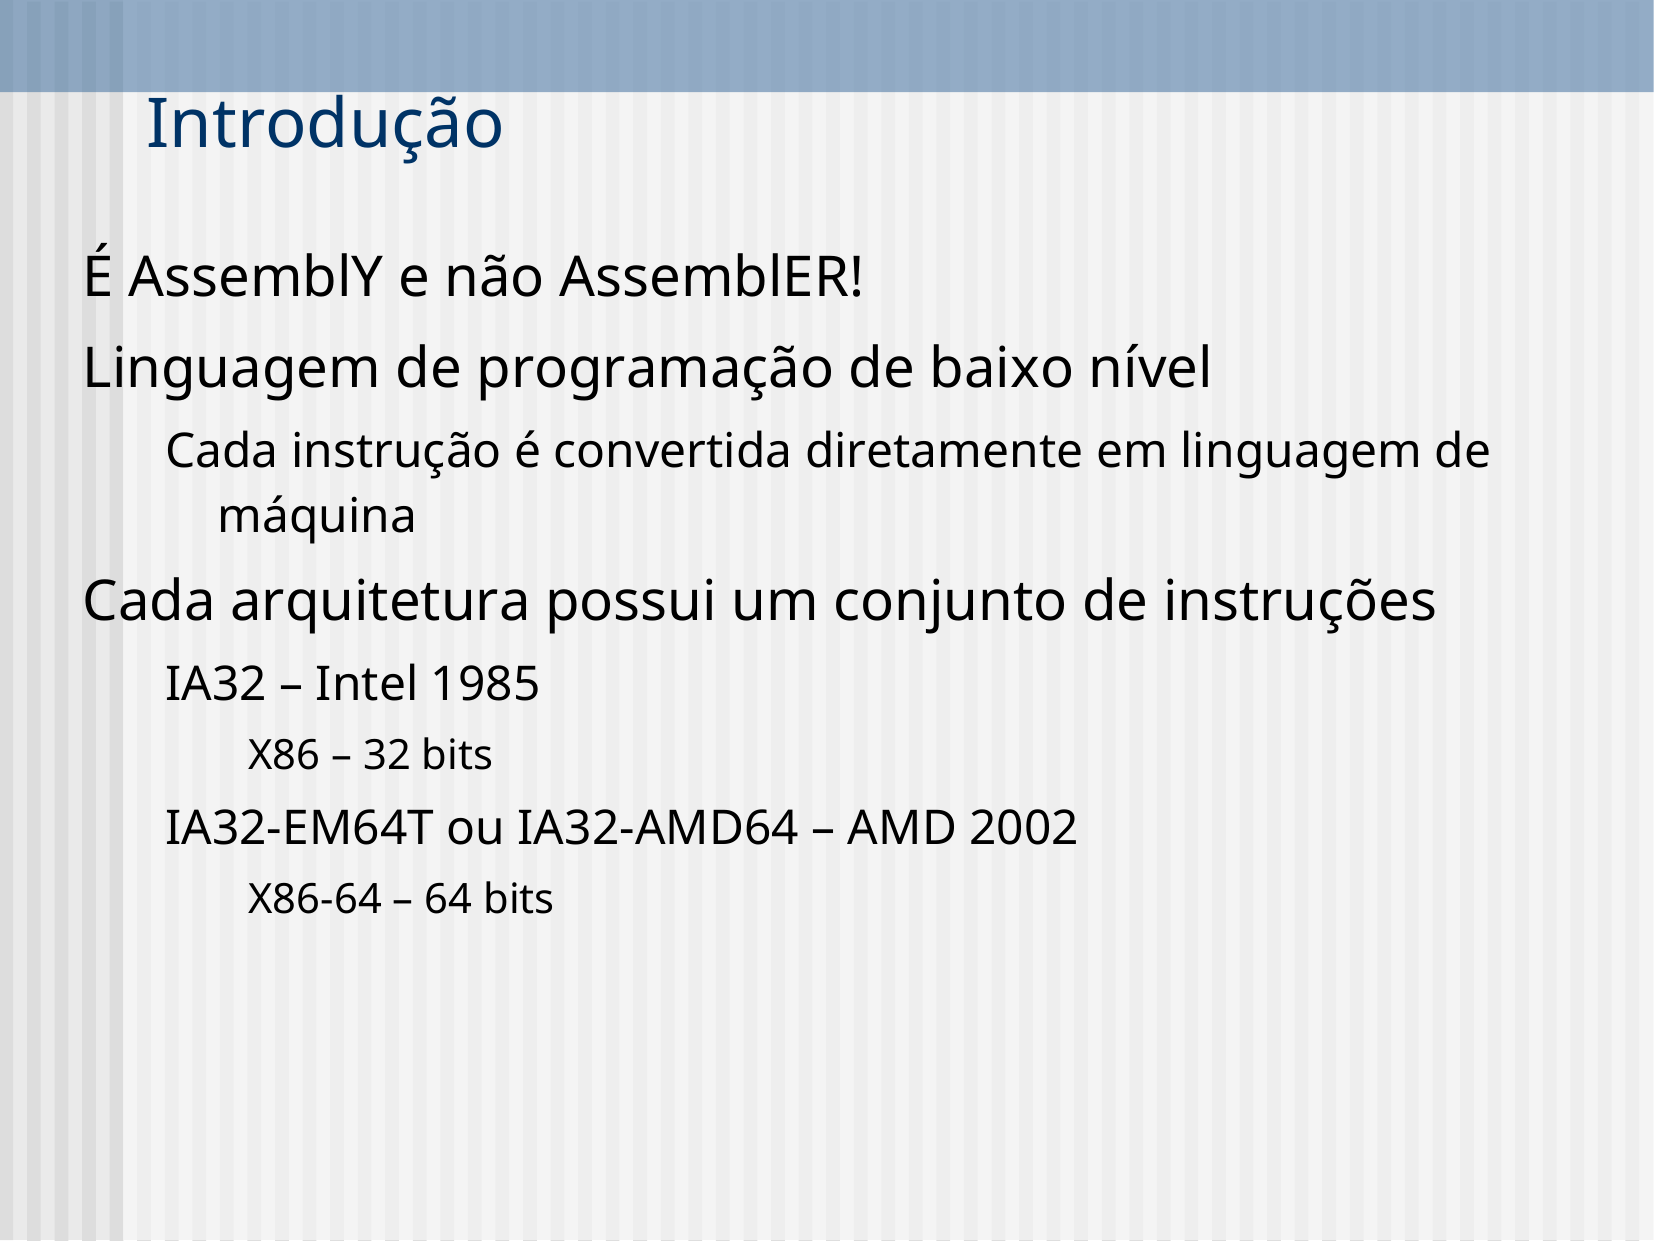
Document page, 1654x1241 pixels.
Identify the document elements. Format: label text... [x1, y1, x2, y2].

list É AssemblY e não AssemblER! Linguagem de programação de baixo nível Cada instrução é convertida diretamente em linguagem de máquina Cada arquitetura possui um conjunto de instruções IA32 – Intel 1985 X86 – 32 bits IA32-EM64T ou IA32-AMD64 – AMD 2002 X86-64 – 64 bits [82, 236, 1571, 1094]
title Introdução [146, 36, 1536, 204]
